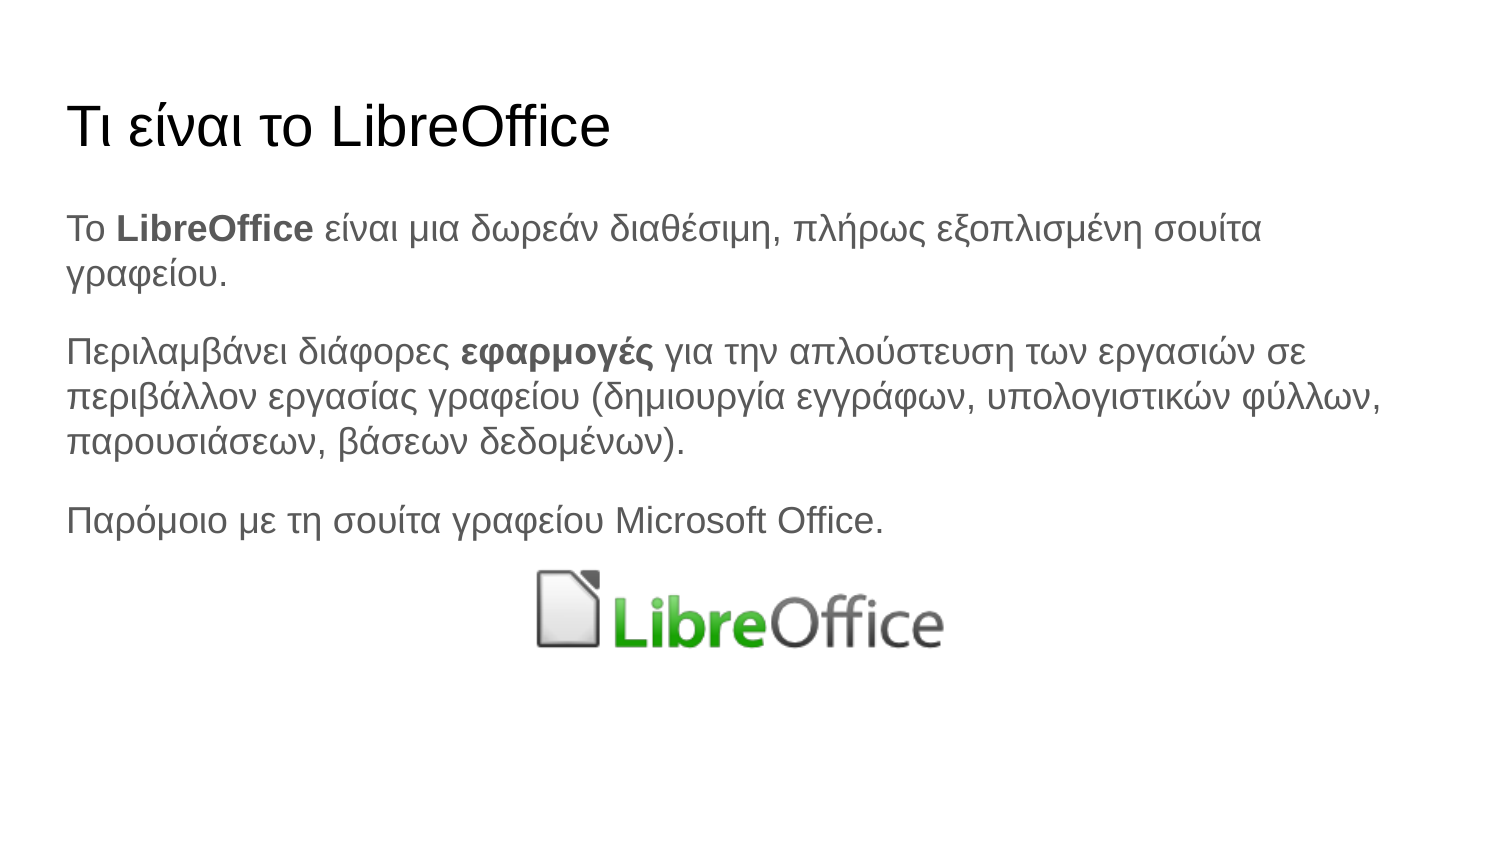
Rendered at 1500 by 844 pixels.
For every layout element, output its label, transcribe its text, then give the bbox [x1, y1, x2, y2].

title Τι είναι το LibreOffice [51, 72, 1449, 167]
list To LibreOffice είναι μια δωρεάν διαθέσιμη, πλήρως εξοπλισμένη σουίτα γραφείου. Περιλαμβάνει διάφορες εφαρμογές για την απλούστευση των εργασιών σε περιβάλλον εργασίας γραφείου (δημιουργία εγγράφων, υπολογιστικών φύλλων, παρουσιάσεων, βάσεων δεδομένων). Παρόμοιo με τη σουίτα γραφείου Microsoft Office. [51, 189, 1449, 750]
picture [506, 539, 975, 679]
